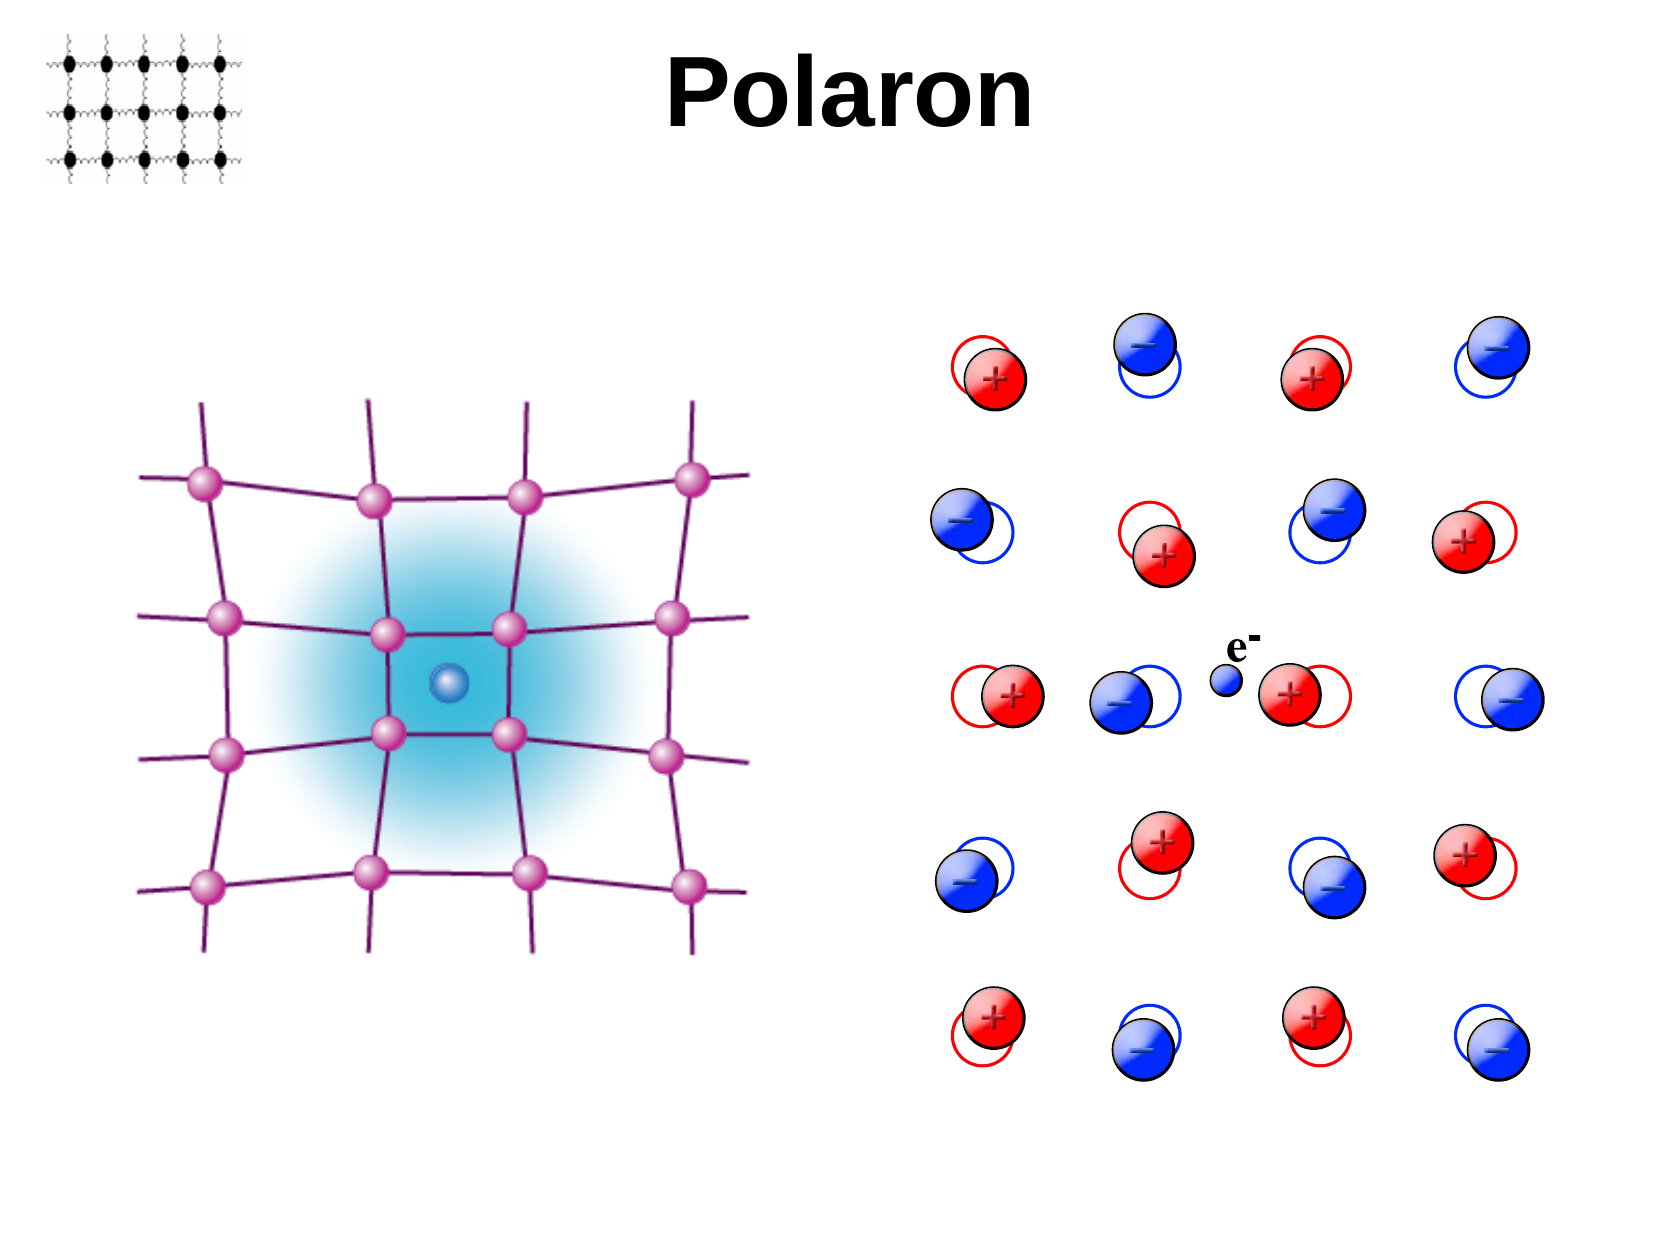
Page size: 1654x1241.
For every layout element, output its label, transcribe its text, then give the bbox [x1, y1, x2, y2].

title Polaron [106, 0, 1595, 196]
picture [909, 295, 1560, 1109]
picture [11, 12, 106, 189]
picture [59, 259, 855, 1087]
